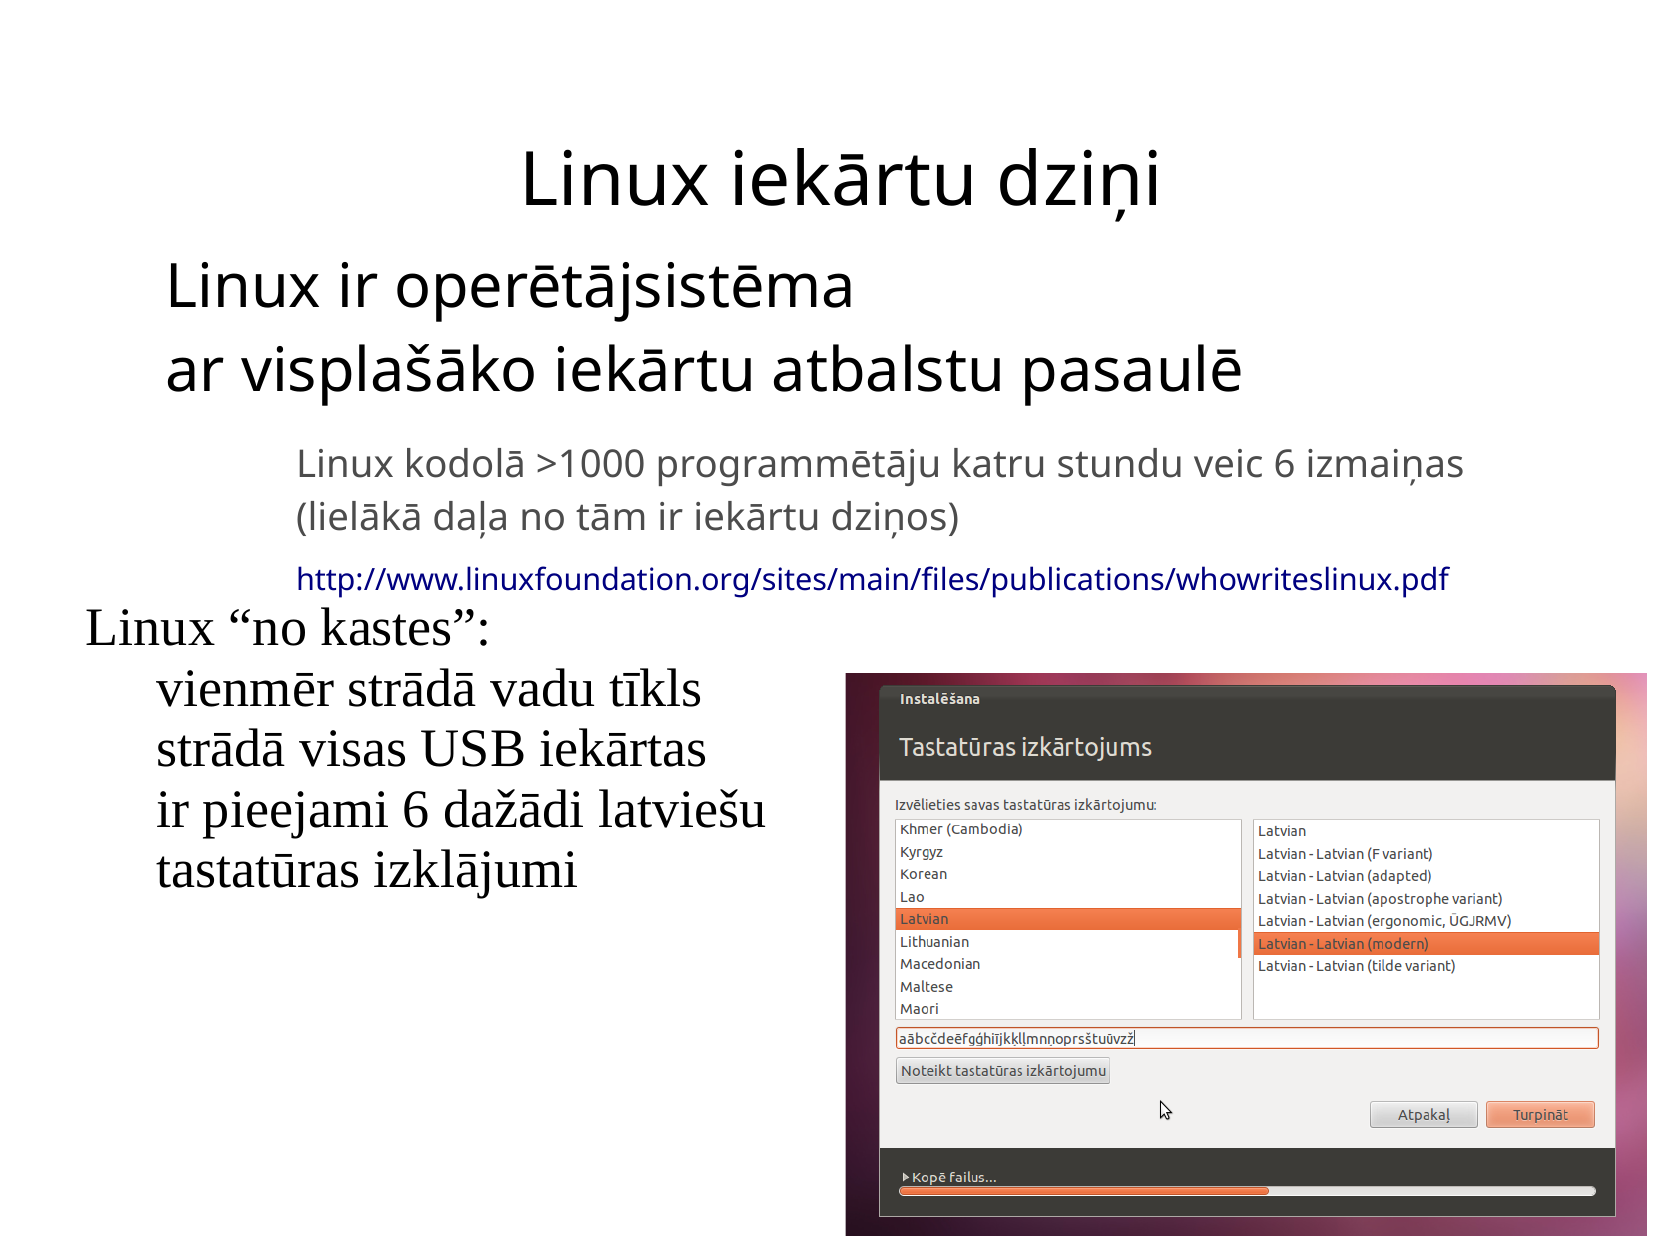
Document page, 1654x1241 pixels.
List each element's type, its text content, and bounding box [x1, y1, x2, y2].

list Linux ir operētājsistēma ar visplašāko iekārtu atbalstu pasaulē Linux kodolā >1000 programmētāju katru stundu veic 6 izmaiņas (lielākā daļa no tām ir iekārtu dziņos) http://www.linuxfoundation.org/sites/main/files/publications/whowriteslinux.pdf [100, 242, 1589, 603]
picture [845, 673, 1647, 1236]
title Linux iekārtu dziņi [159, 118, 1524, 235]
text_box Linux “no kastes”: vienmēr strādā vadu tīkls strādā visas USB iekārtas ir pieejami 6 dažādi latviešu tastatūras izklājumi [0, 590, 821, 1205]
